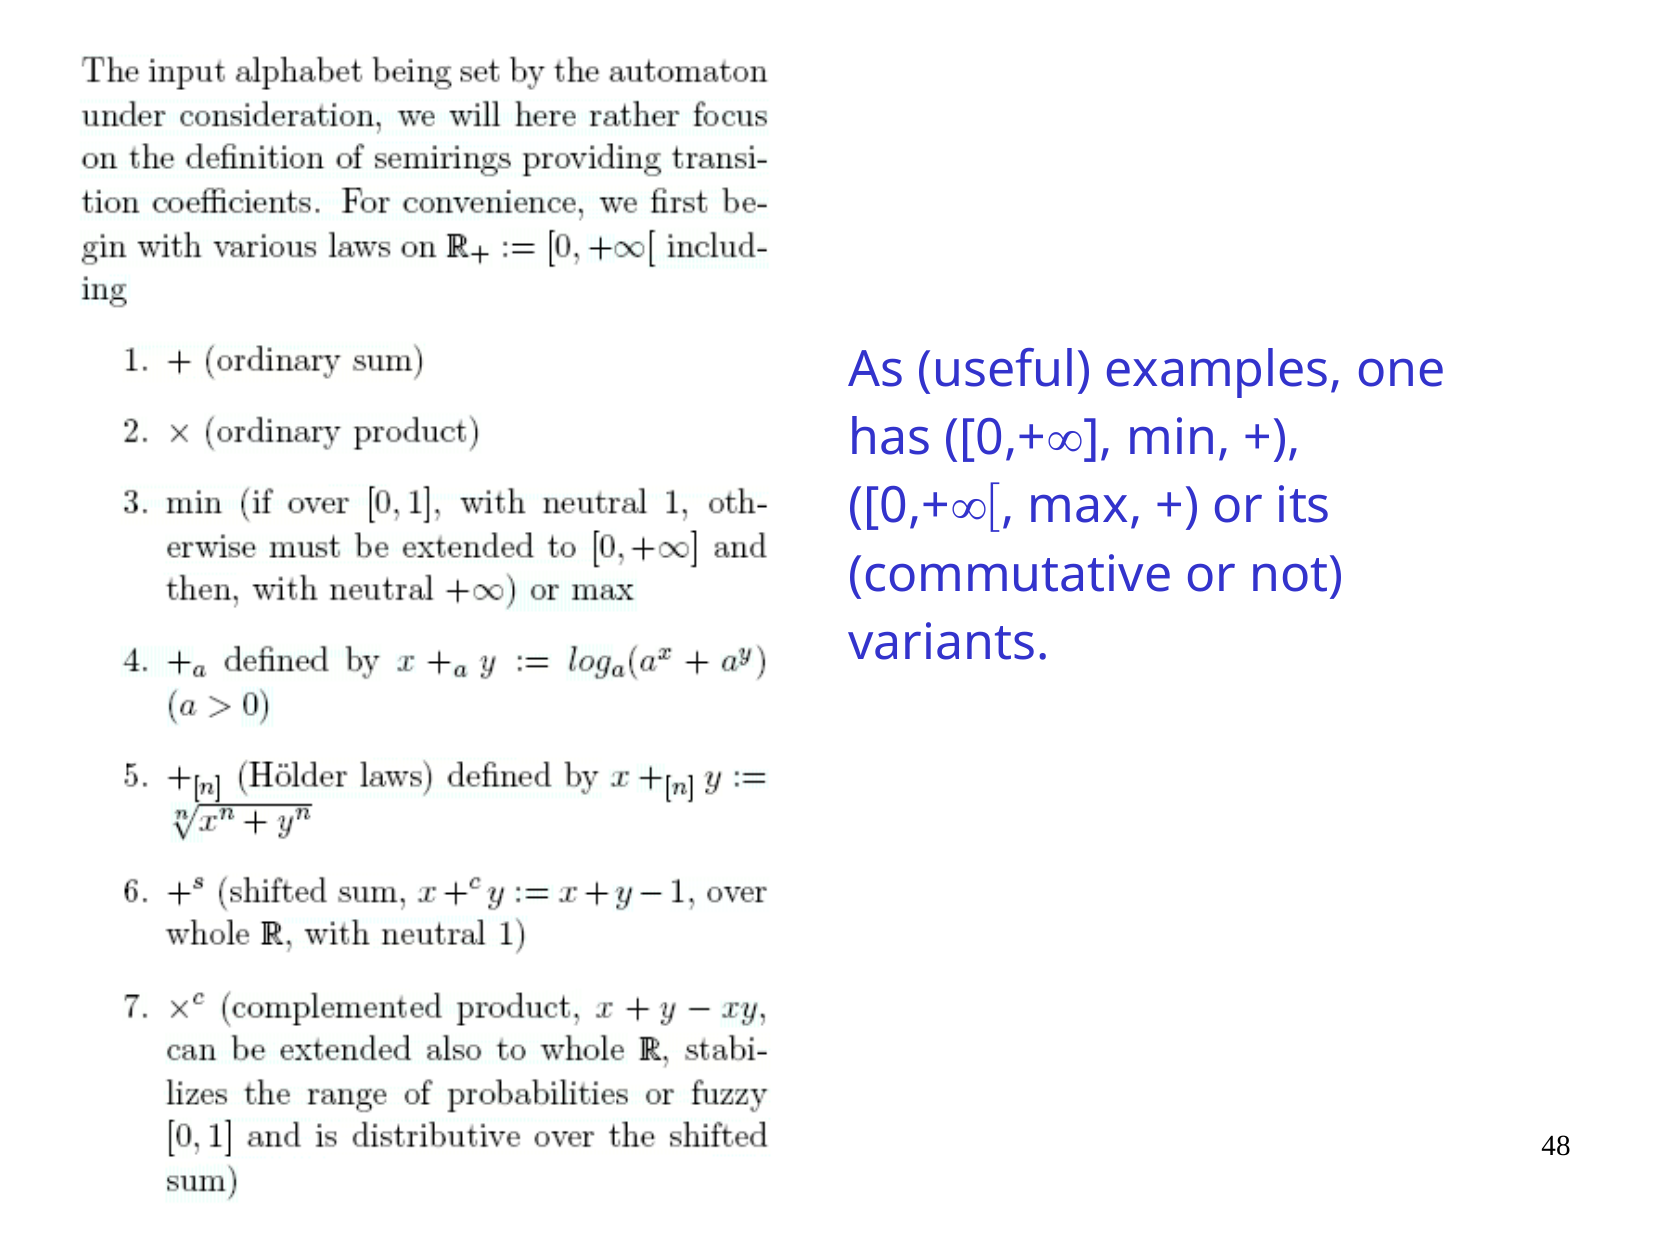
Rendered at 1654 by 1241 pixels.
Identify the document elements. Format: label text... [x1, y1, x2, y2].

text_box As (useful) examples, one has ([0,+], min, +), ([0,+[, max, +) or its (commutative or not) variants. [833, 325, 1611, 743]
picture [62, 38, 782, 1205]
text_box [1074, 488, 1107, 567]
